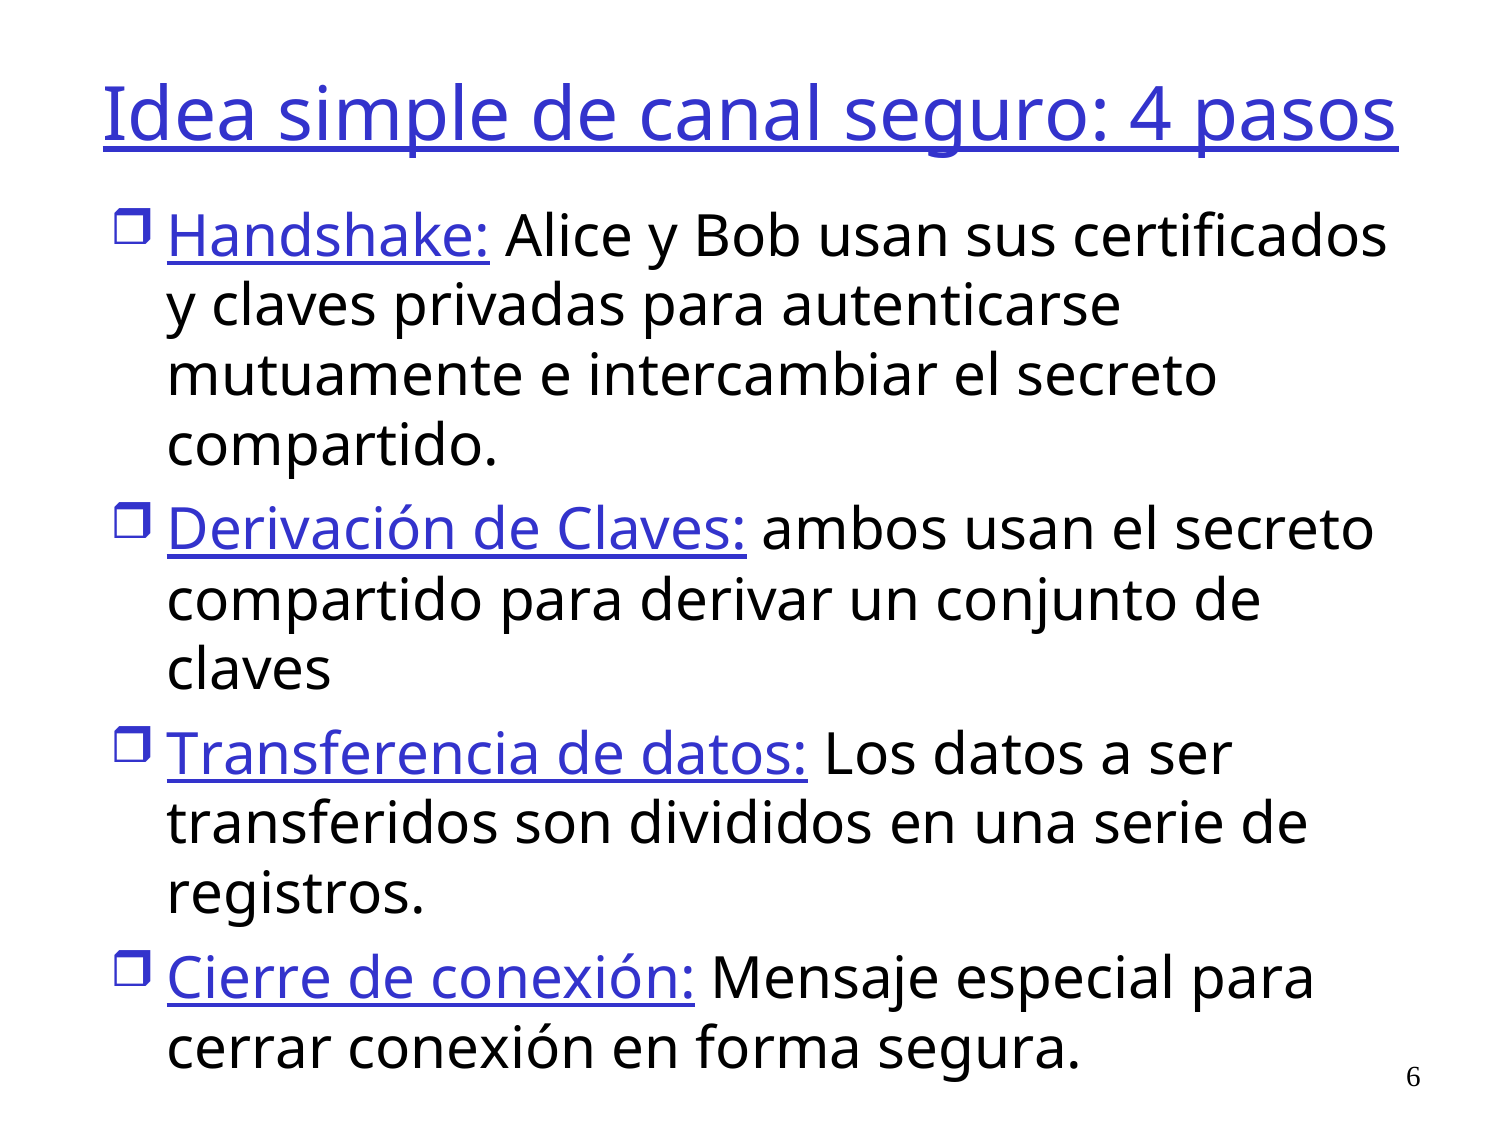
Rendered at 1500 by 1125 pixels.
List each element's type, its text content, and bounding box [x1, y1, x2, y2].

list Handshake: Alice y Bob usan sus certificados y claves privadas para autenticarse mutuamente e intercambiar el secreto compartido. Derivación de Claves: ambos usan el secreto compartido para derivar un conjunto de claves Transferencia de datos: Los datos a ser transferidos son divididos en una serie de registros. Cierre de conexión: Mensaje especial para cerrar conexión en forma segura. [95, 190, 1429, 1089]
text_box <number> [1362, 1050, 1436, 1125]
title Idea simple de canal seguro: 4 pasos [87, 13, 1487, 209]
